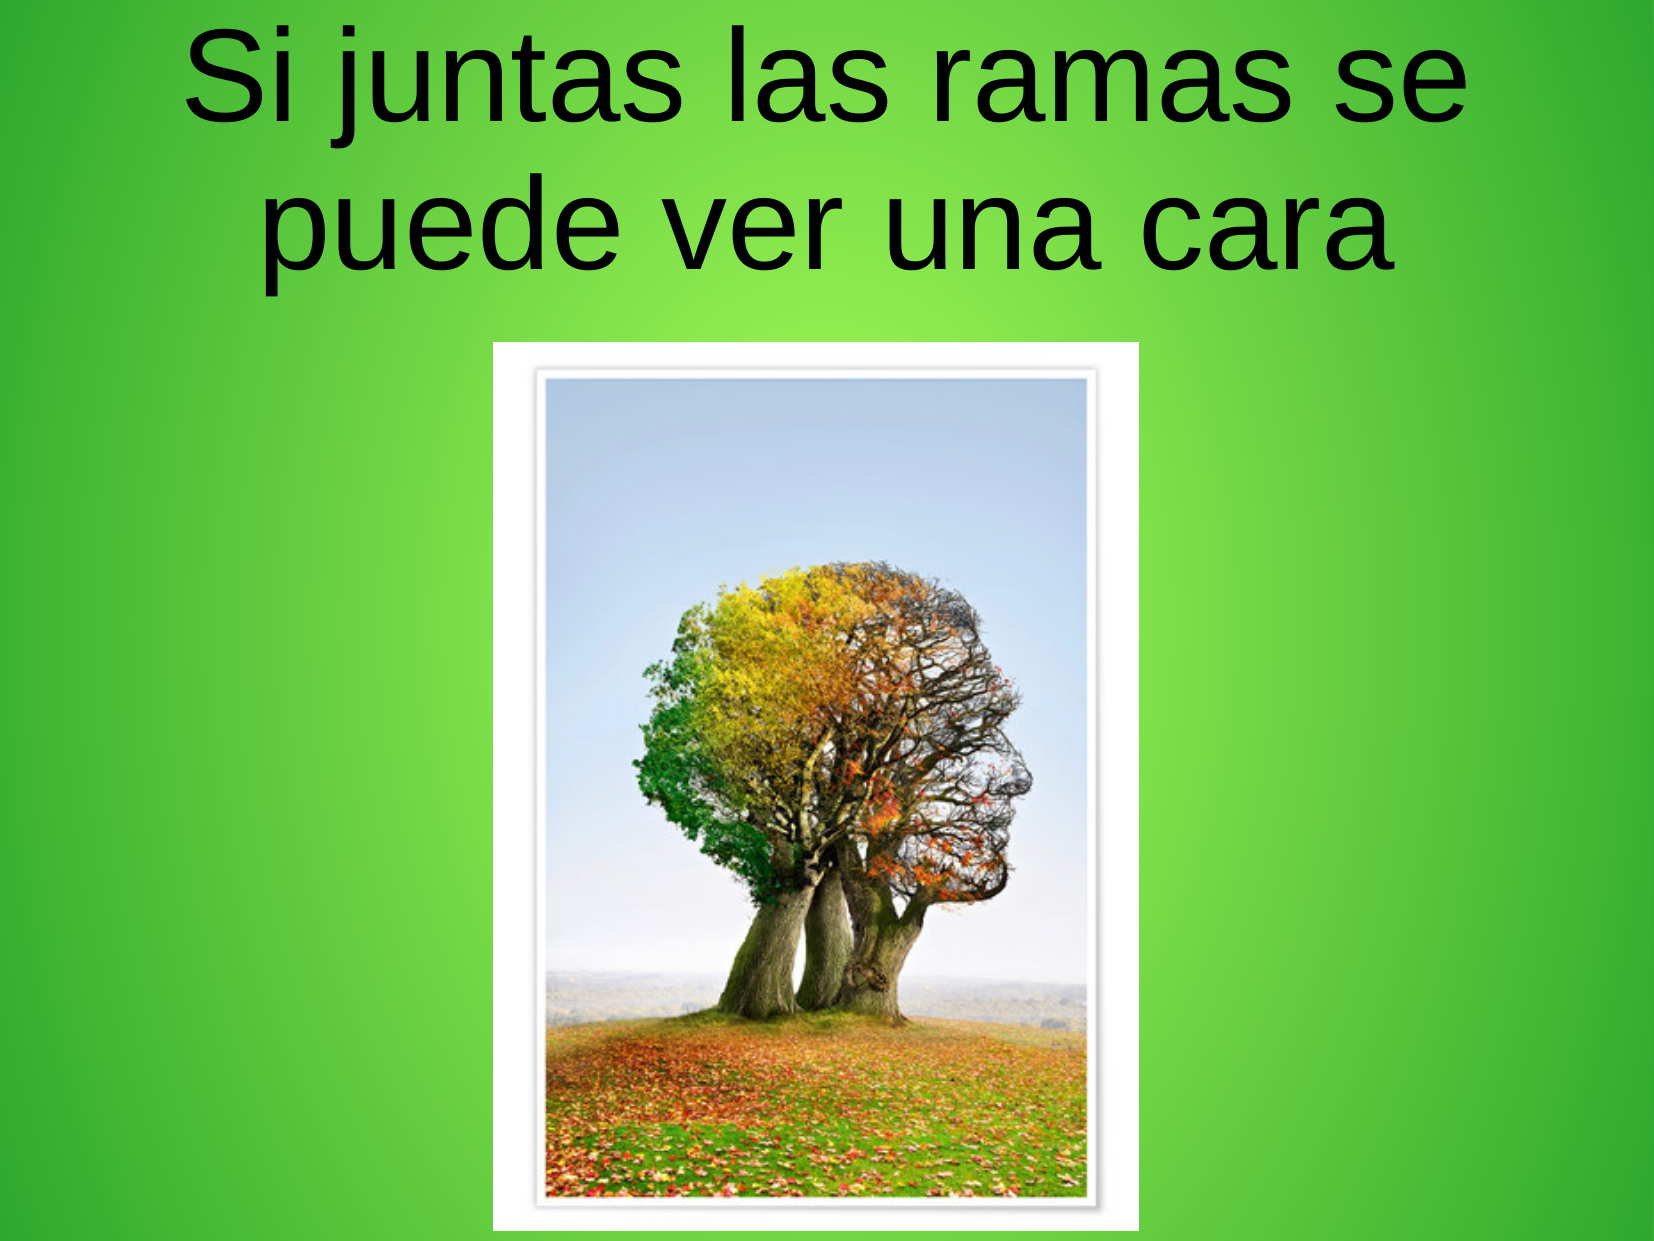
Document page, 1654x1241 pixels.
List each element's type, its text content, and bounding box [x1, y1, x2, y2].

title Si juntas las ramas se puede ver una cara [82, 2, 1571, 298]
picture [493, 342, 1139, 1231]
